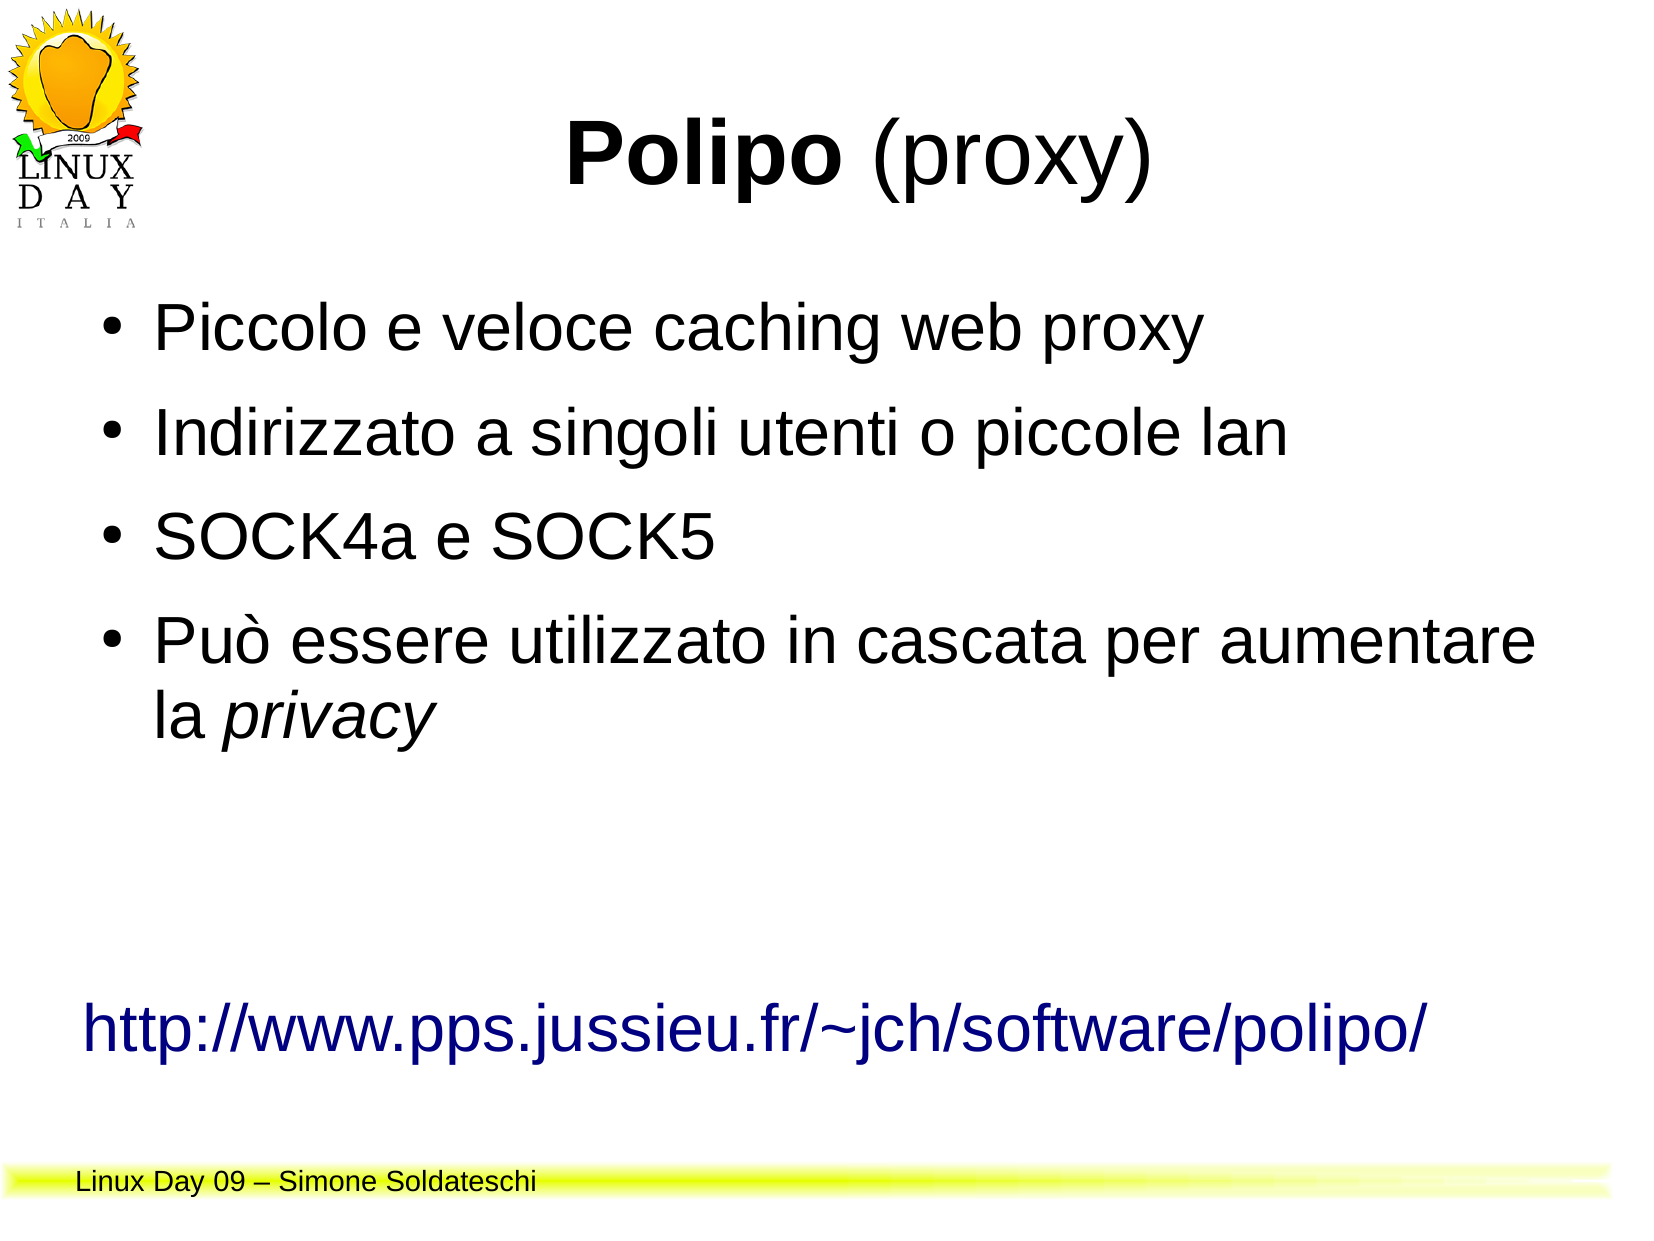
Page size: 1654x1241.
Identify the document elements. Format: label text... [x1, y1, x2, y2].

picture [0, 0, 151, 235]
title Polipo (proxy) [150, 49, 1571, 257]
list Piccolo e veloce caching web proxy Indirizzato a singoli utenti o piccole lan SOCK4a e SOCK5 Può essere utilizzato in cascata per aumentare la privacy http://www.pps.jussieu.fr/~jch/software/polipo/ [82, 290, 1571, 1109]
